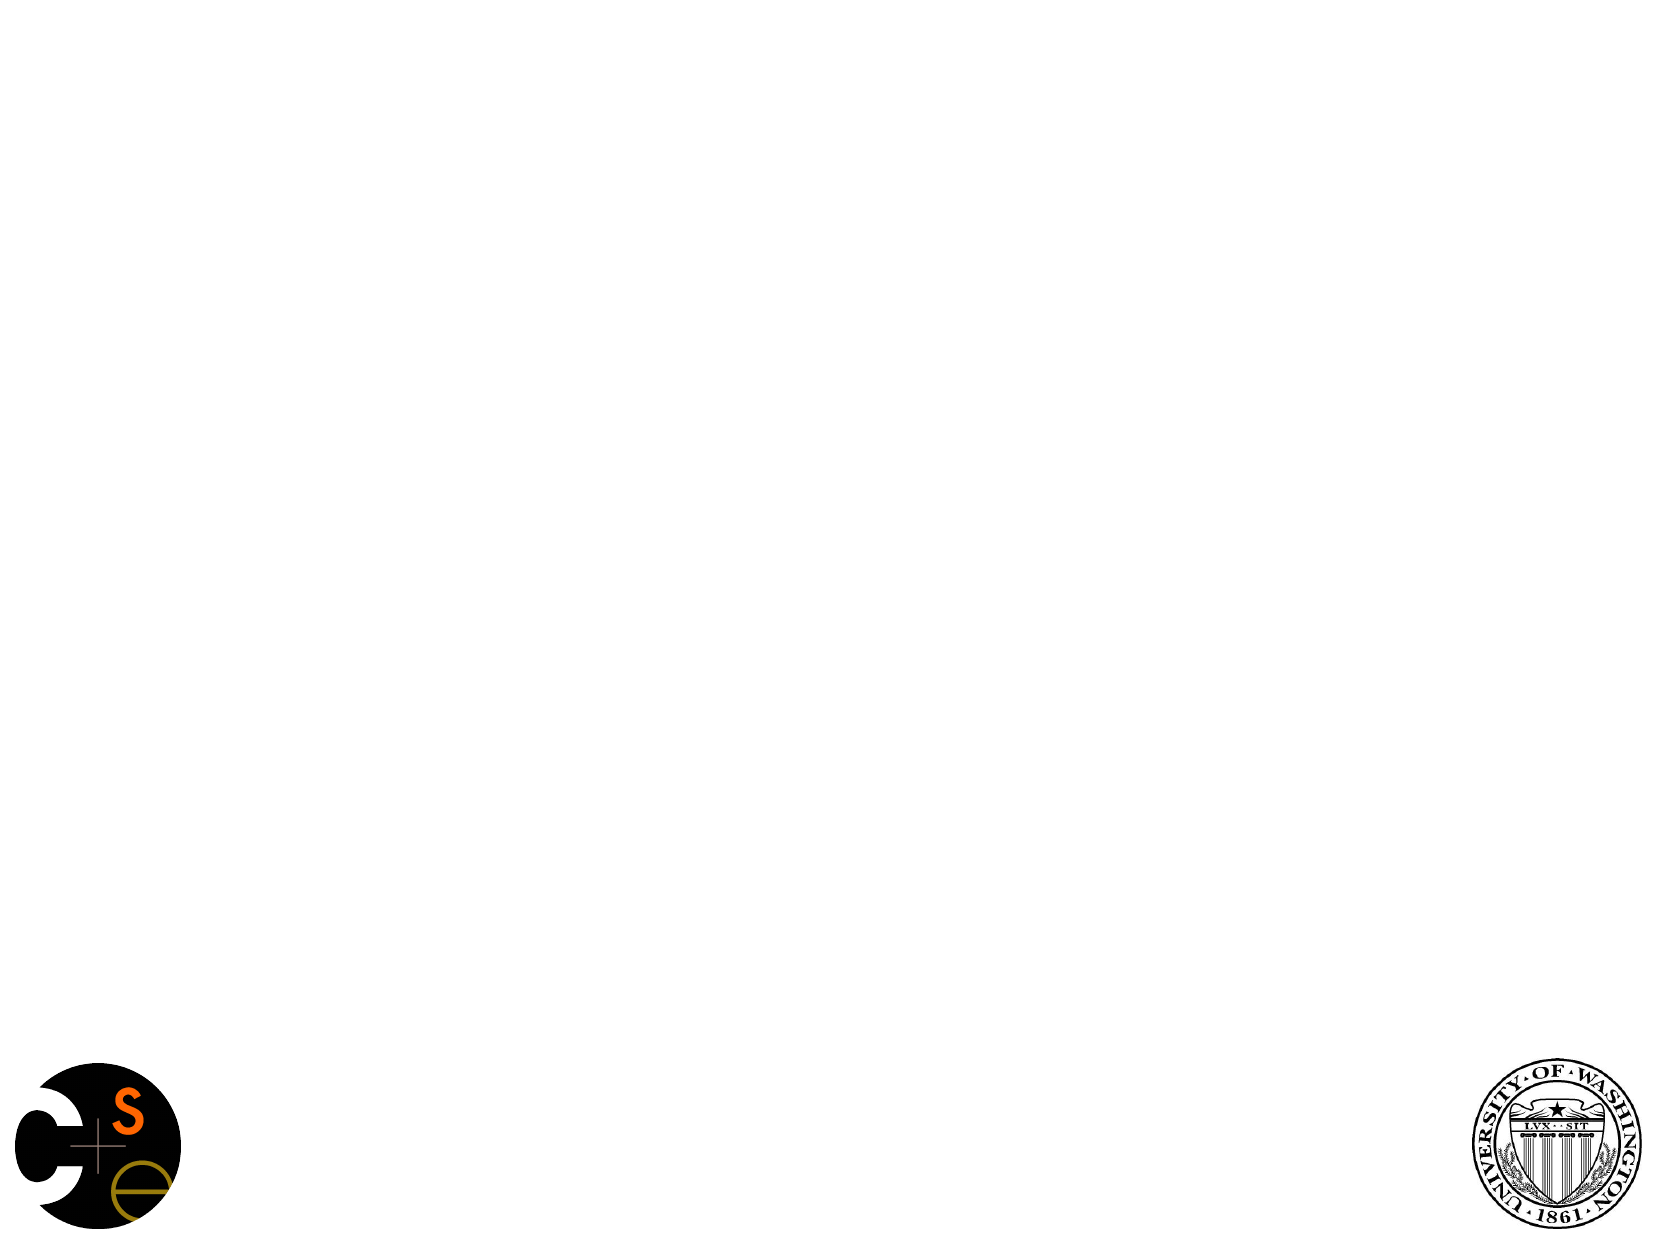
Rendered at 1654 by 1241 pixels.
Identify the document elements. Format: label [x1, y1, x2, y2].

picture [15, 1063, 181, 1229]
picture [1472, 1058, 1642, 1229]
